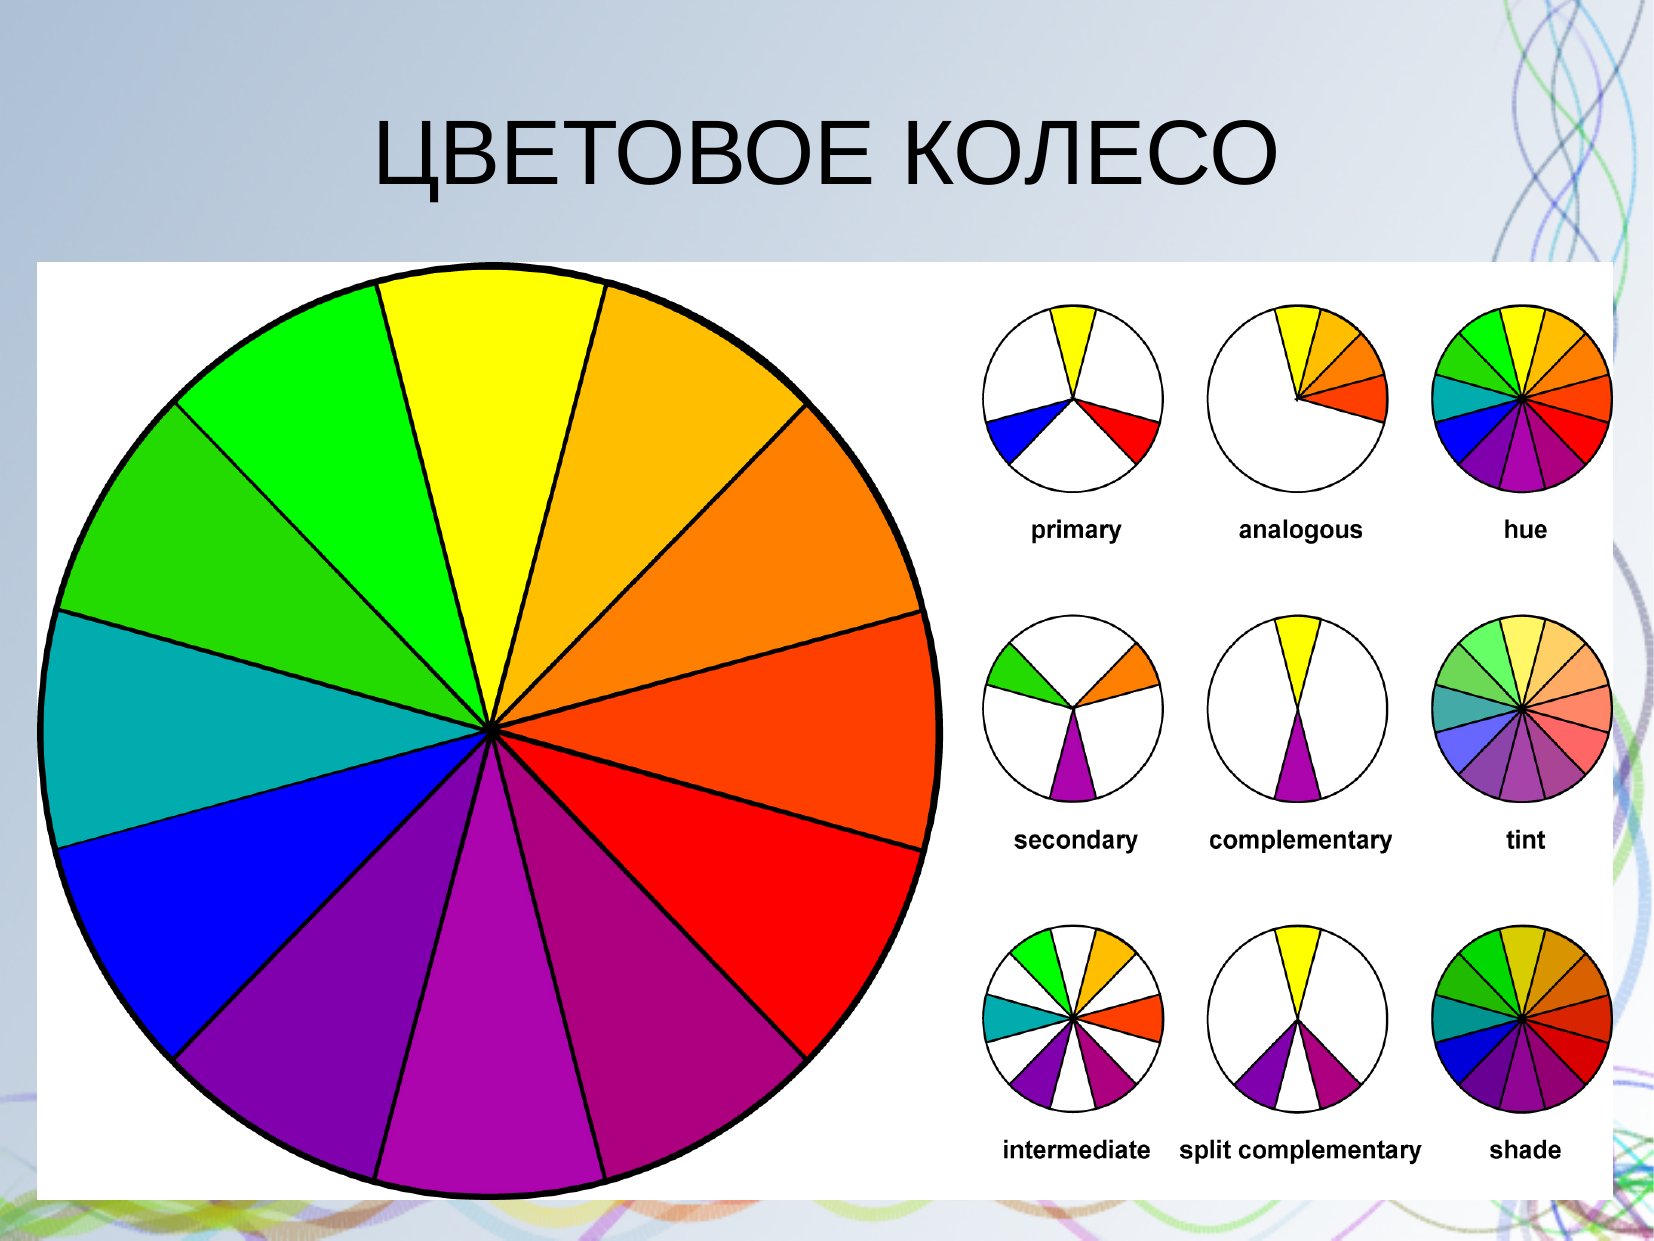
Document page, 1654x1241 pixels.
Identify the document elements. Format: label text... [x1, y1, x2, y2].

picture [0, 0, 1654, 1241]
title ЦВЕТОВОЕ КОЛЕСО [82, 49, 1571, 257]
